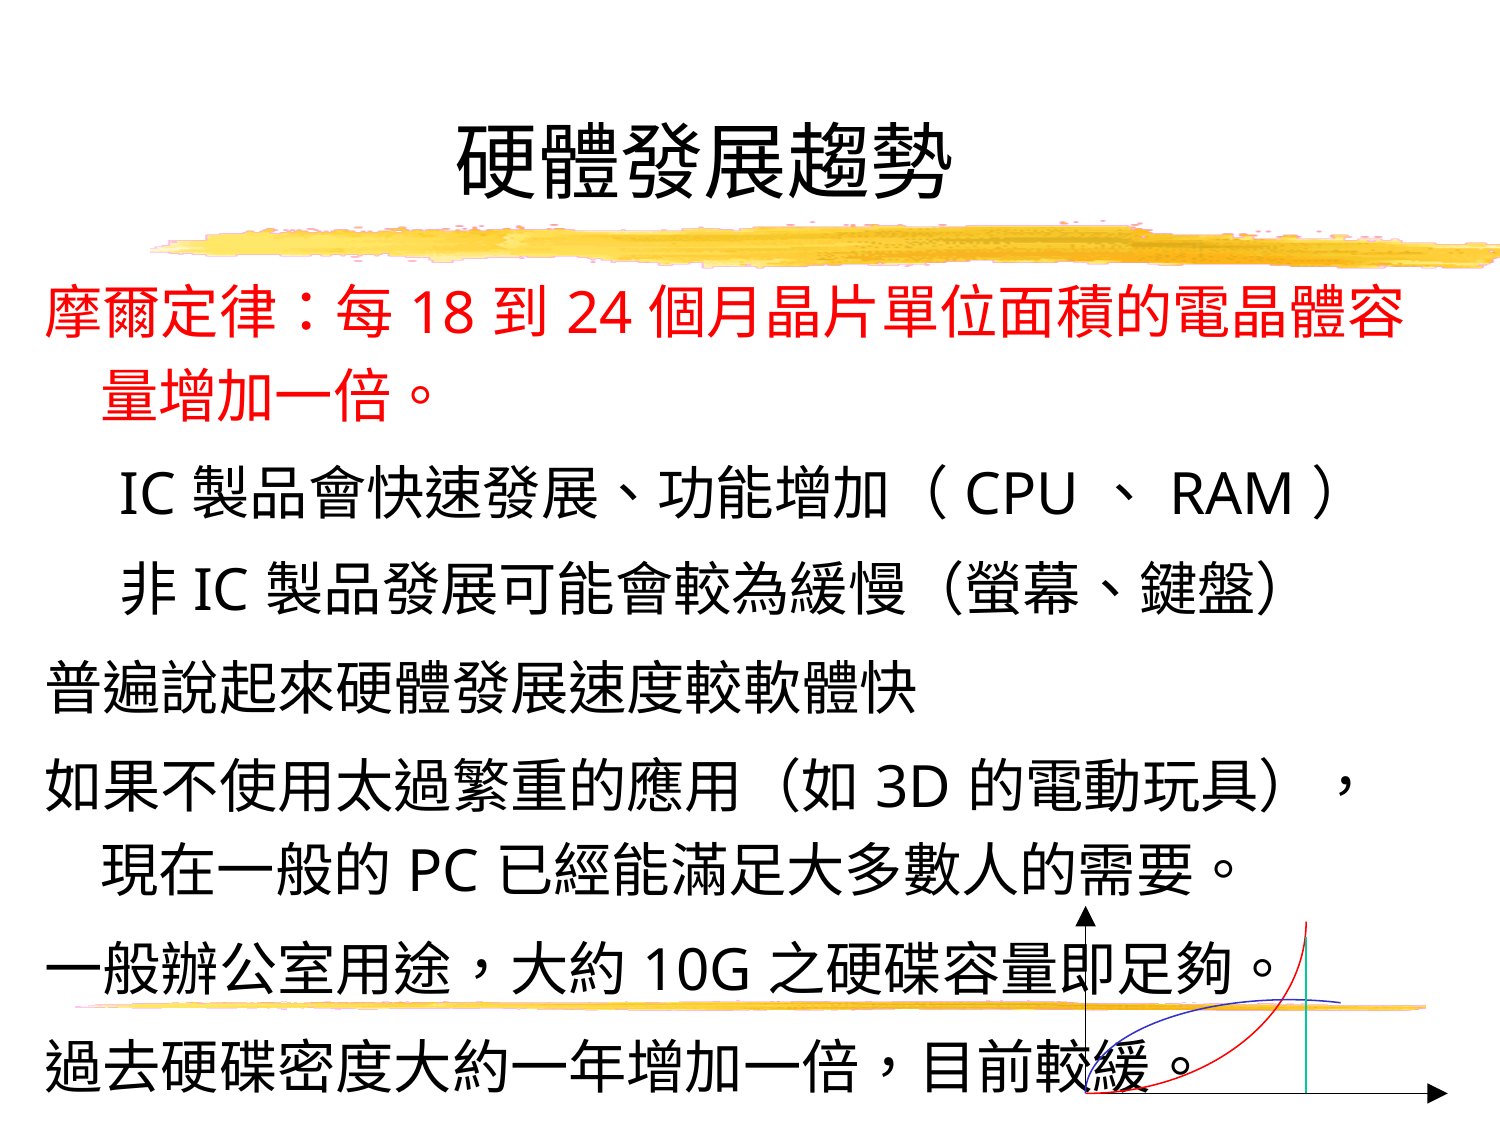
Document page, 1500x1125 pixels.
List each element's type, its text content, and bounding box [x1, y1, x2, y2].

picture [1192, 1001, 1279, 1013]
list 摩爾定律：每18到24個月晶片單位面積的電晶體容量增加一倍。 IC製品會快速發展、功能增加（CPU、RAM） 非IC製品發展可能會較為緩慢（螢幕、鍵盤） 普遍說起來硬體發展速度較軟體快 如果不使用太過繁重的應用（如3D的電動玩具），現在一般的PC已經能滿足大多數人的需要。 一般辦公室用途，大約10G之硬碟容量即足夠。 過去硬碟密度大約一年增加一倍，目前較緩。 筆記型電腦、PDA手機漸成主流。 [29, 259, 1428, 989]
picture [1275, 1001, 1305, 1013]
title 硬體發展趨勢 [66, 22, 1342, 225]
picture [1307, 999, 1426, 1013]
picture [150, 215, 1500, 279]
picture [75, 999, 1085, 1013]
picture [1086, 999, 1258, 1013]
